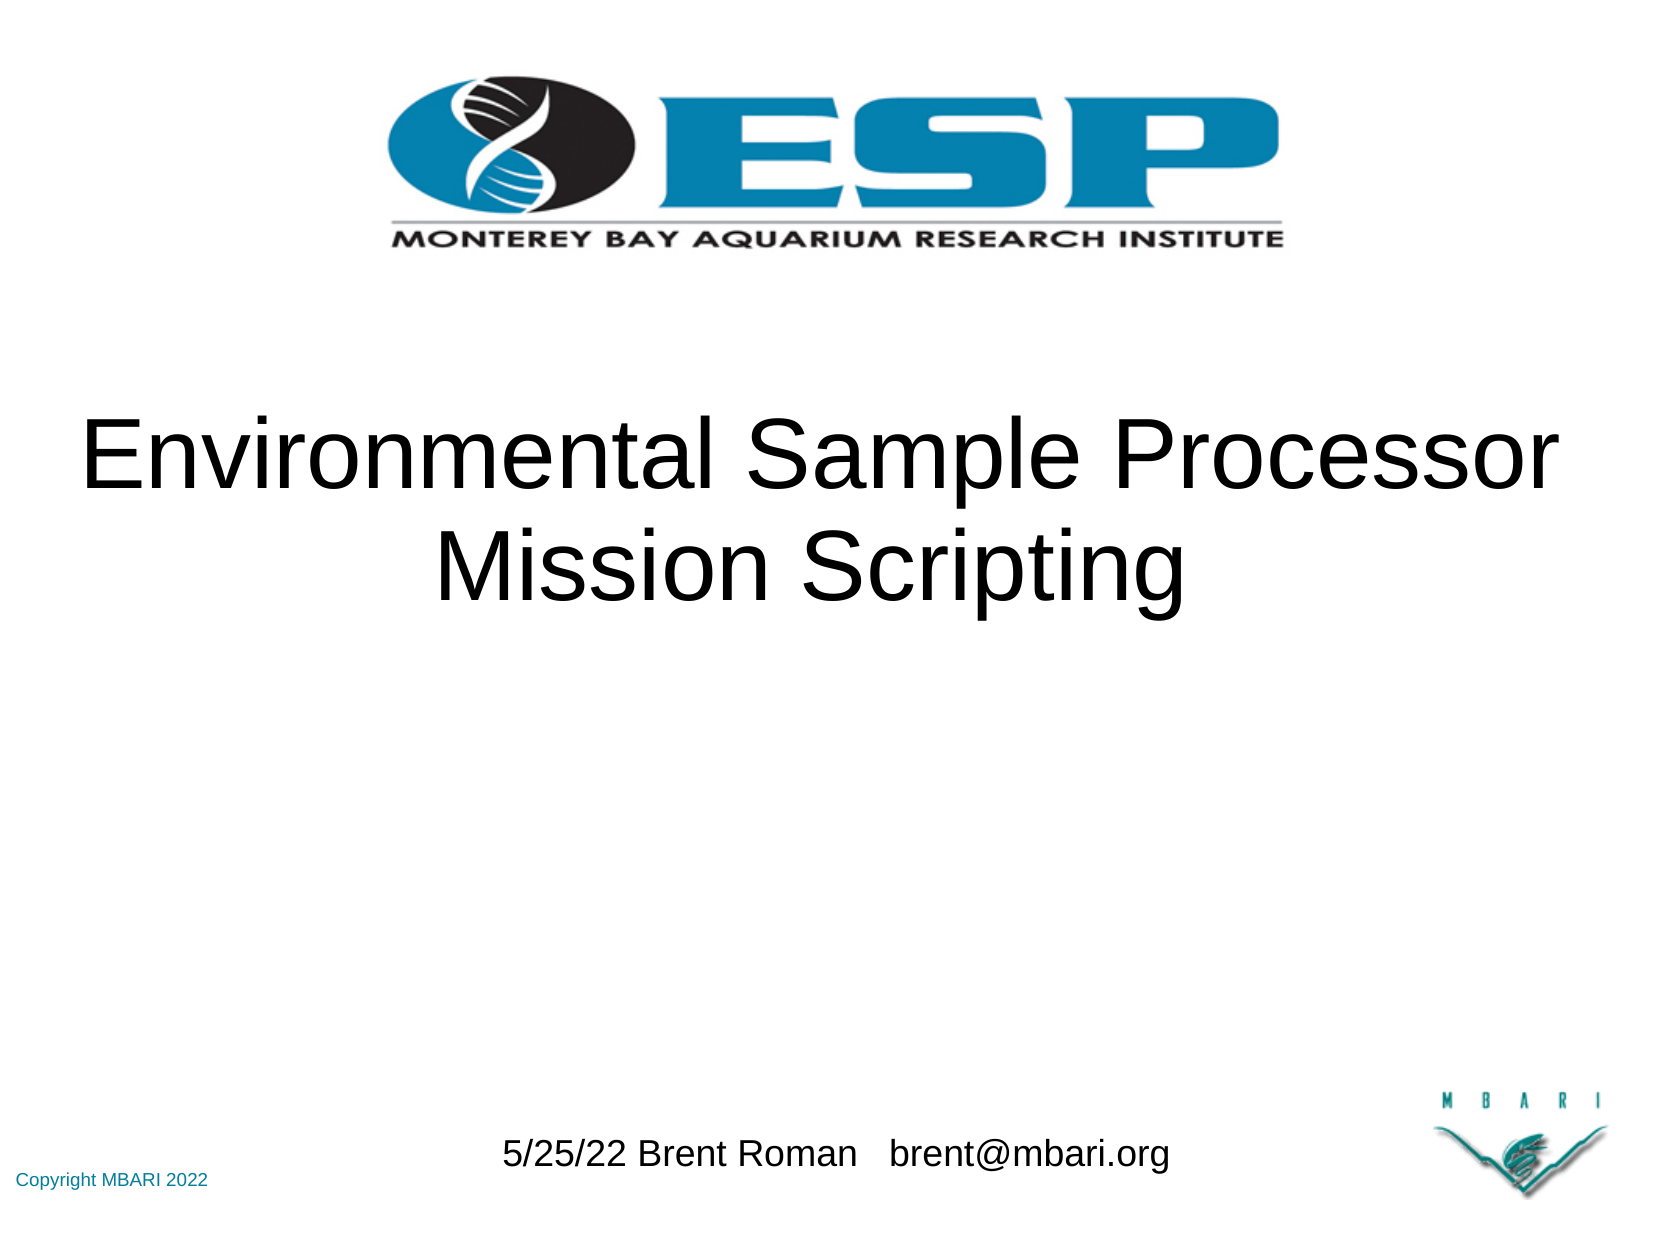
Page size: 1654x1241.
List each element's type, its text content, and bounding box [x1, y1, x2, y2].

picture [366, 69, 1304, 257]
picture [1426, 1091, 1613, 1200]
text_box 5/25/22 Brent Roman brent@mbari.org [487, 1125, 1186, 1182]
text_box Environmental Sample Processor Mission Scripting [64, 391, 1577, 630]
